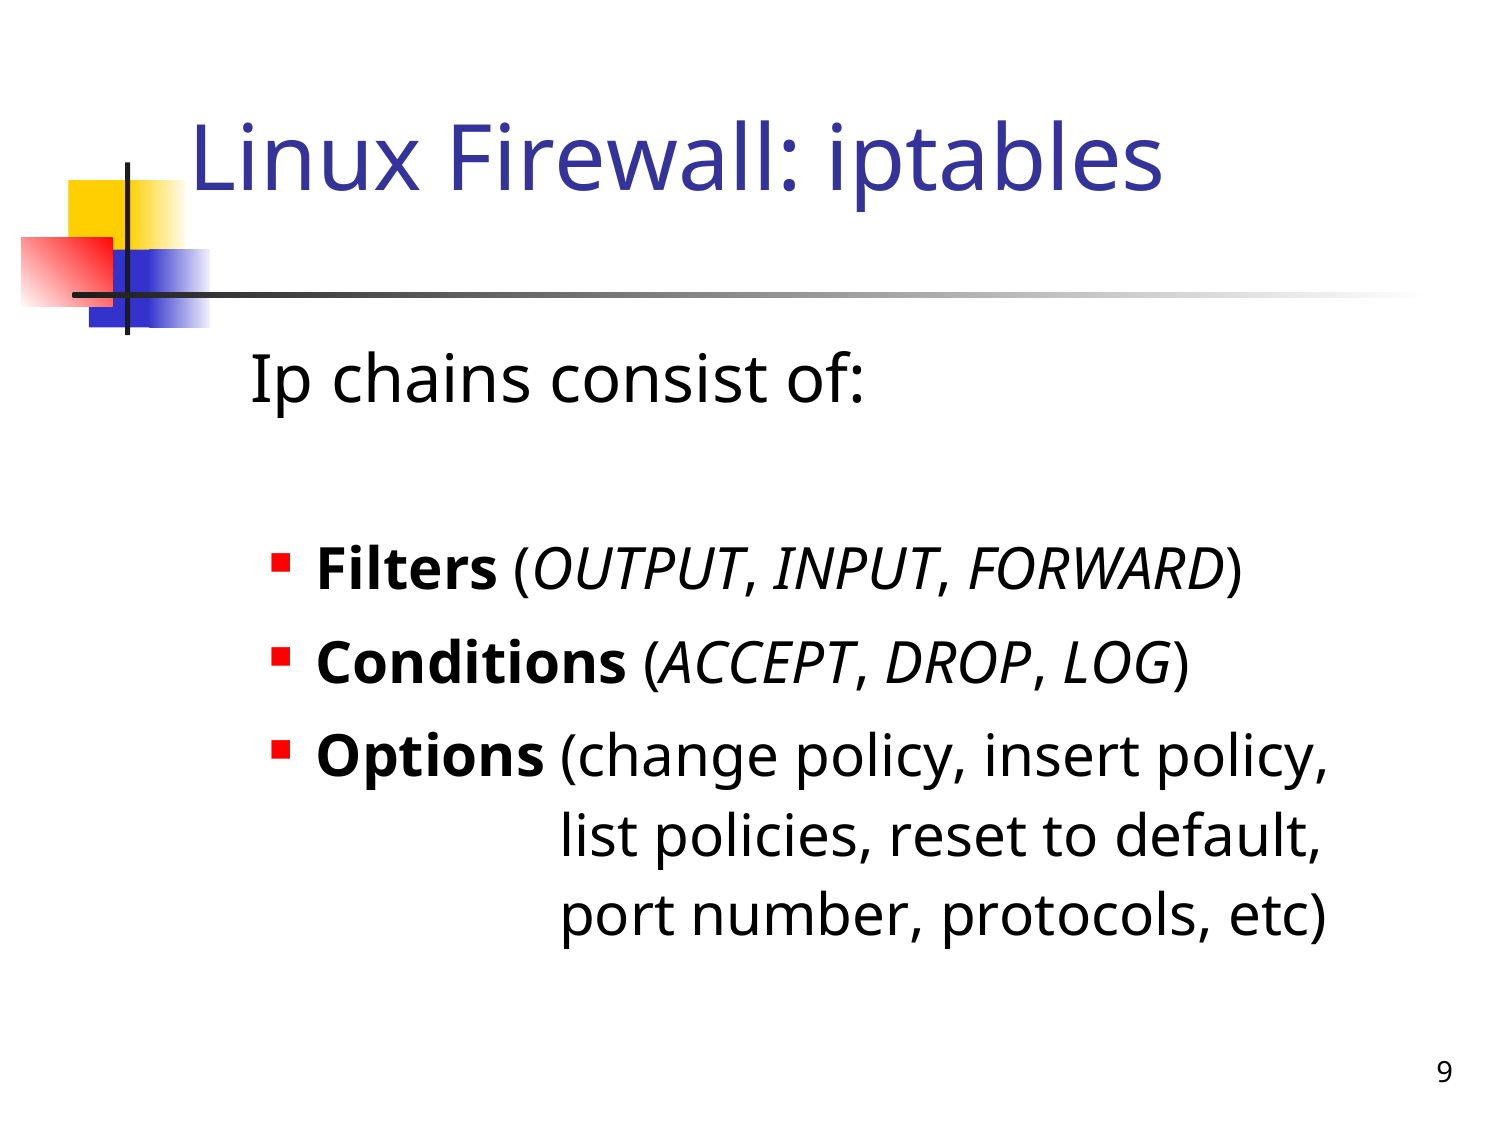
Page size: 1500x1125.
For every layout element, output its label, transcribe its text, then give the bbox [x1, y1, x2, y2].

list Ip chains consist of: Filters (OUTPUT, INPUT, FORWARD) Conditions (ACCEPT, DROP, LOG) Options (change policy, insert policy, list policies, reset to default, port number, protocols, etc) [193, 331, 1469, 1074]
title Linux Firewall: iptables [188, 35, 1468, 276]
